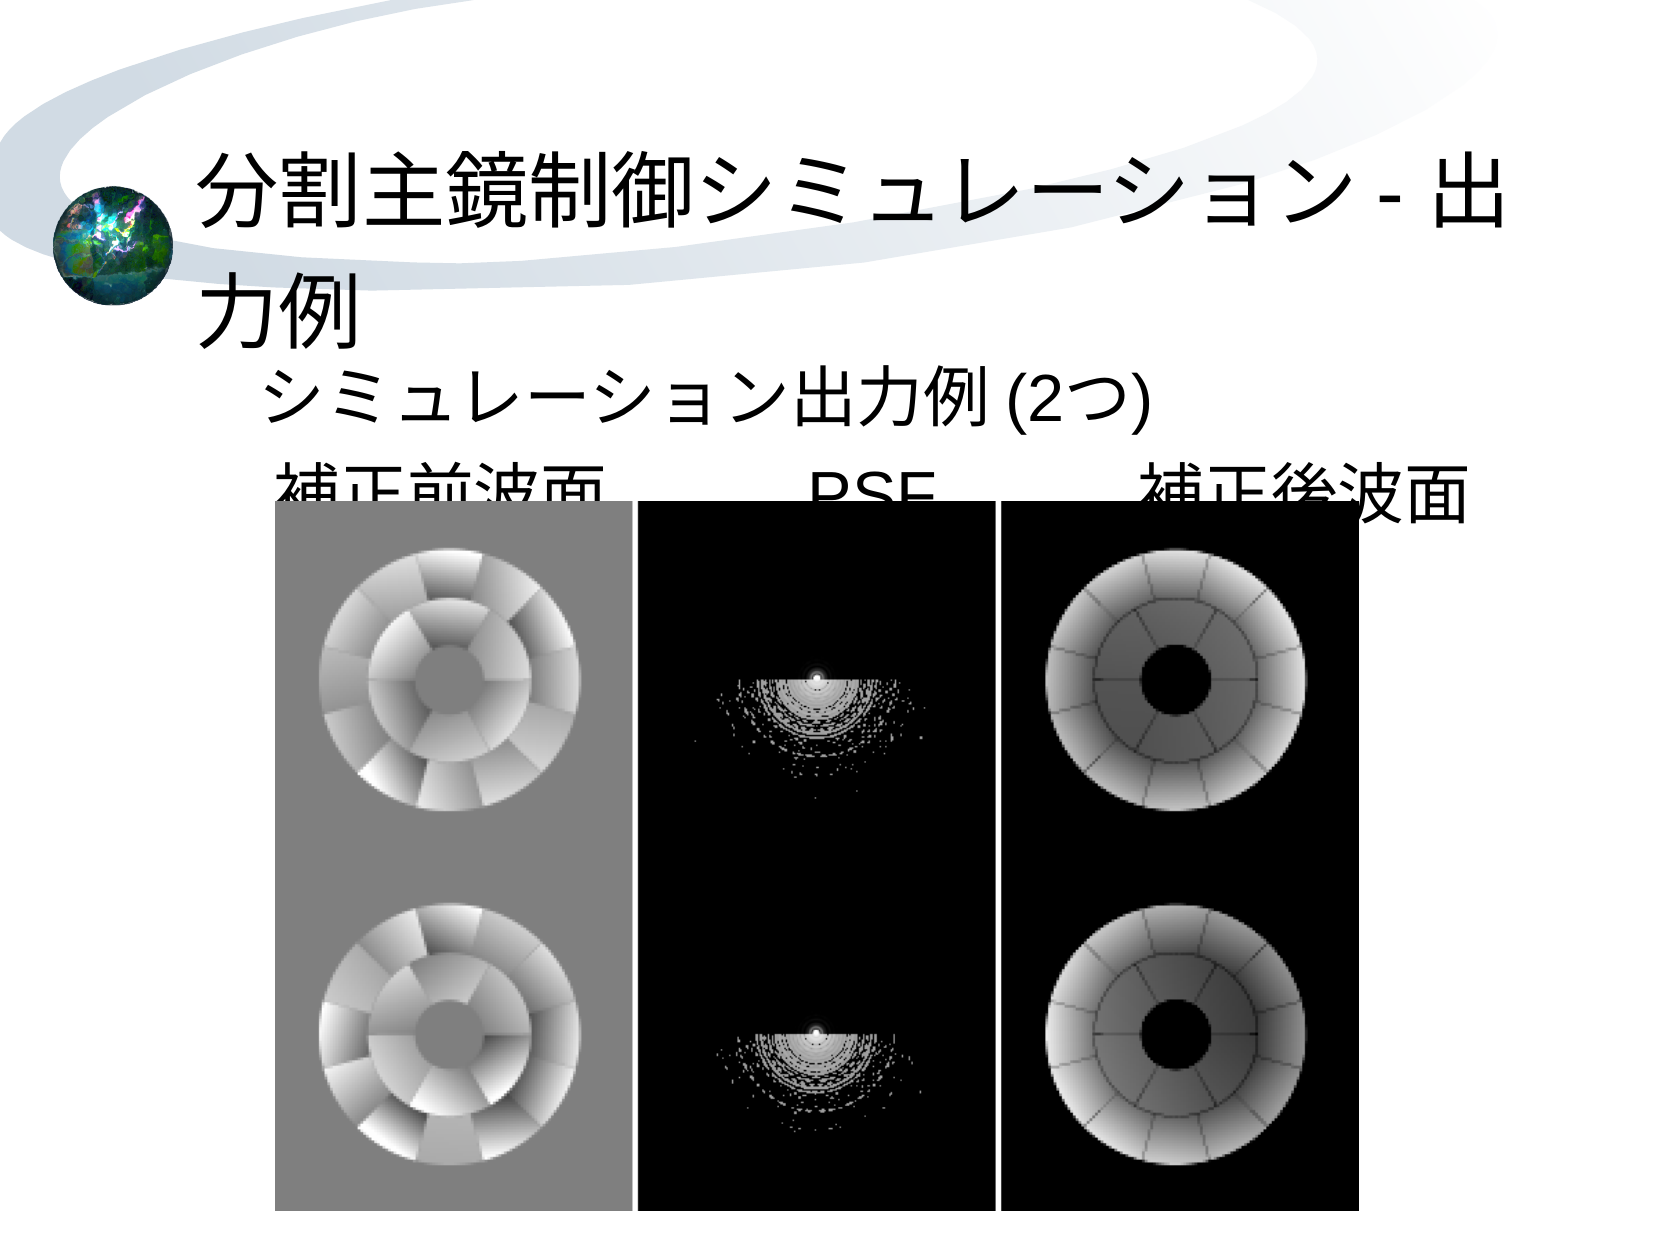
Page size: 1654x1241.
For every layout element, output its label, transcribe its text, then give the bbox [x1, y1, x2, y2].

picture [275, 501, 1359, 1211]
text_box シミュレーション出力例 (2つ) 補正前波面 PSF 補正後波面 [244, 336, 1607, 502]
picture [43, 175, 182, 314]
text_box 分割主鏡制御シミュレーション - 出力例 [180, 117, 1595, 226]
